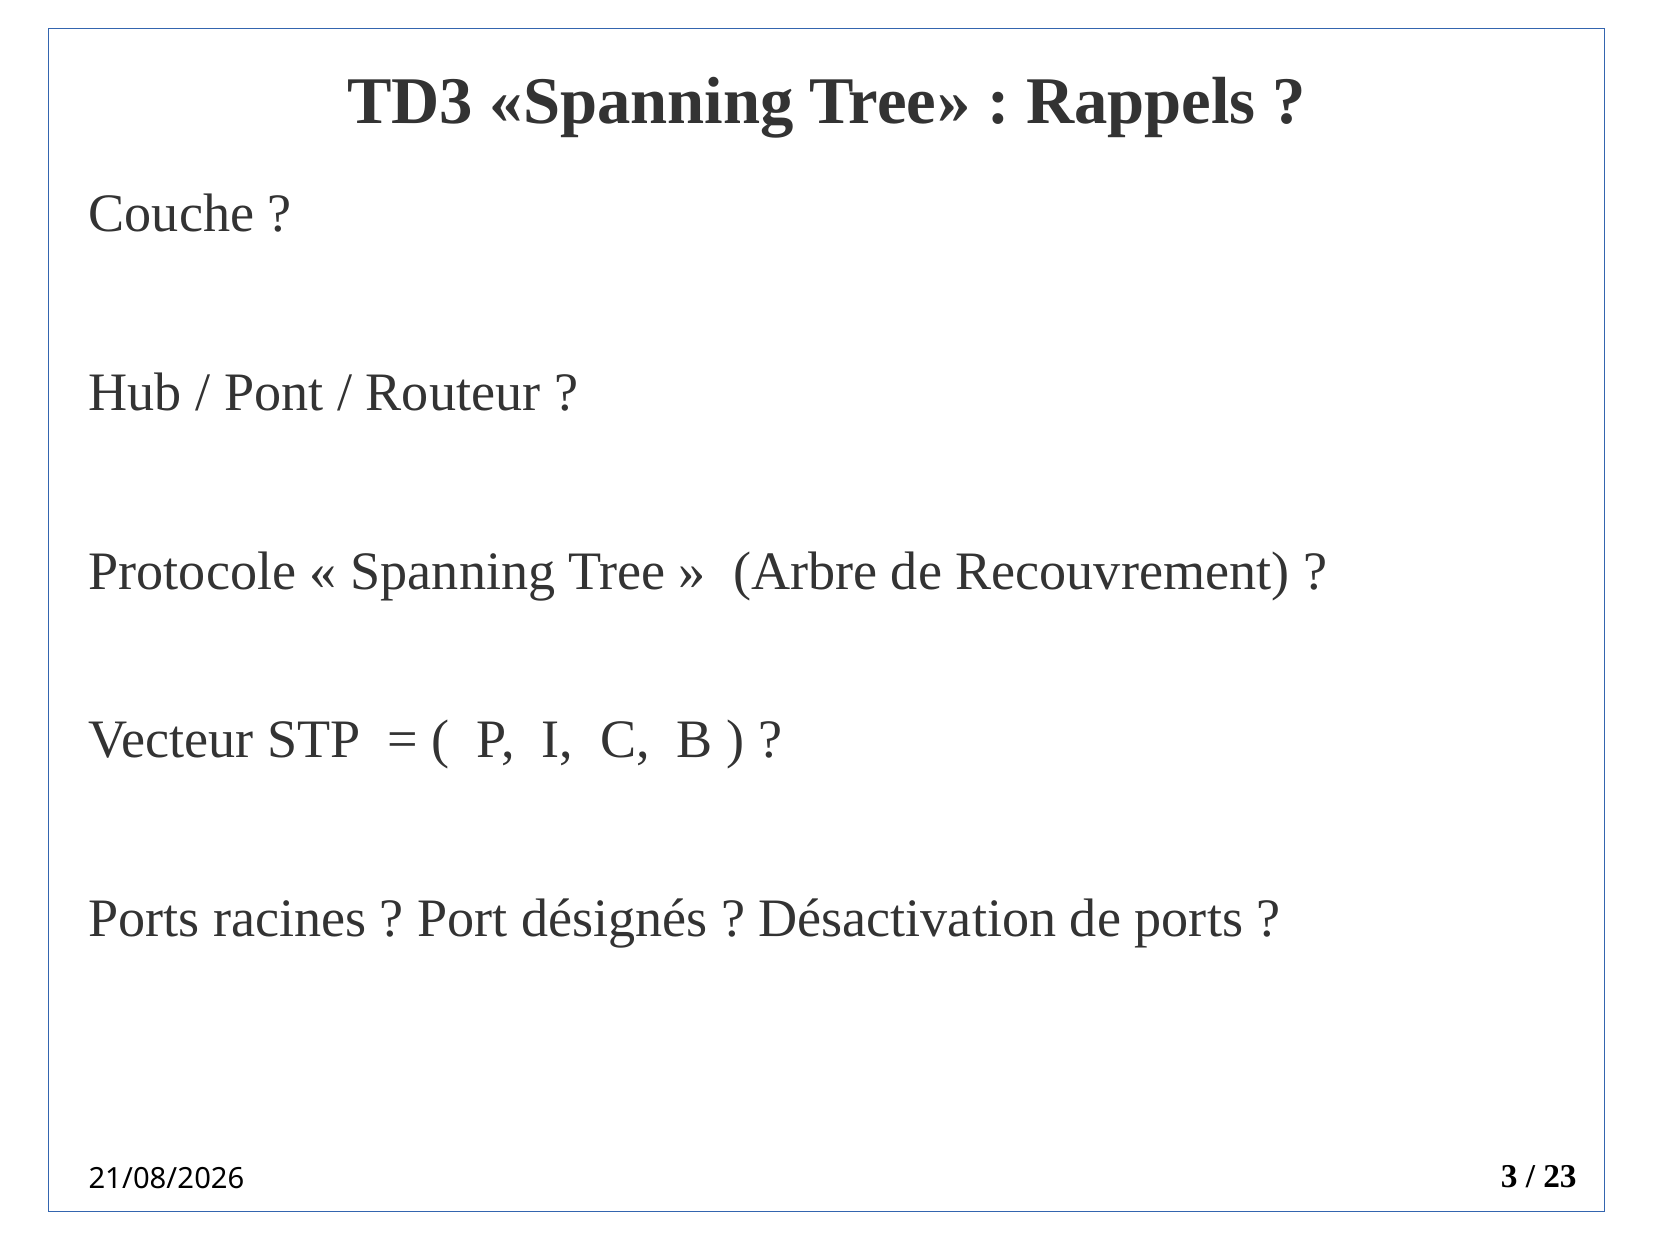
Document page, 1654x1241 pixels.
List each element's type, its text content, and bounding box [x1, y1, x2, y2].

title TD3 «Spanning Tree» : Rappels ? [88, 61, 1565, 142]
list Couche ? Hub / Pont / Routeur ? Protocole « Spanning Tree » (Arbre de Recouvrement) ? Vecteur STP = ( P, I, C, B ) ? Ports racines ? Port désignés ? Désactivation de ports ? [88, 183, 1565, 1123]
